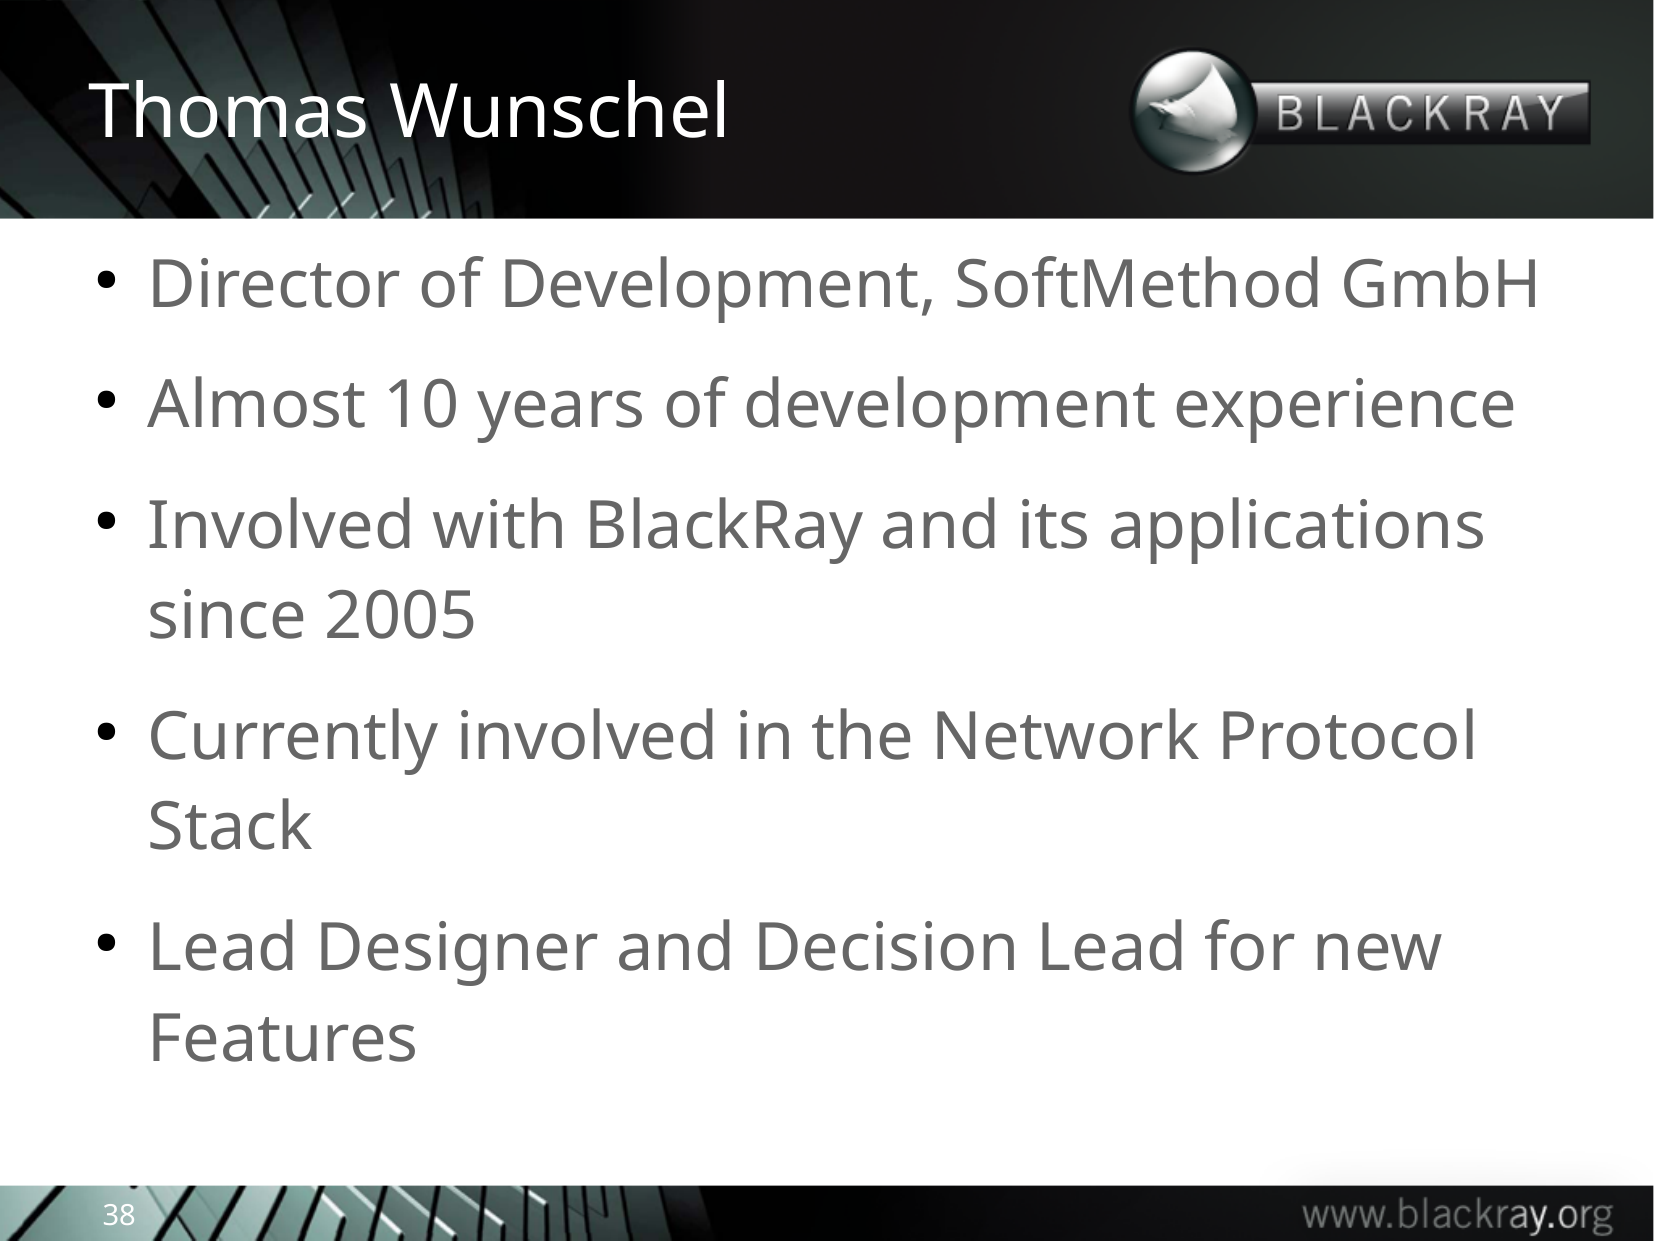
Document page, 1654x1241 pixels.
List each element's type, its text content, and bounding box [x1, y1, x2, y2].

picture [0, 0, 1654, 1241]
list Director of Development, SoftMethod GmbH Almost 10 years of development experience Involved with BlackRay and its applications since 2005 Currently involved in the Network Protocol Stack Lead Designer and Decision Lead for new Features [76, 236, 1625, 1137]
title Thomas Wunschel [88, 46, 1577, 170]
